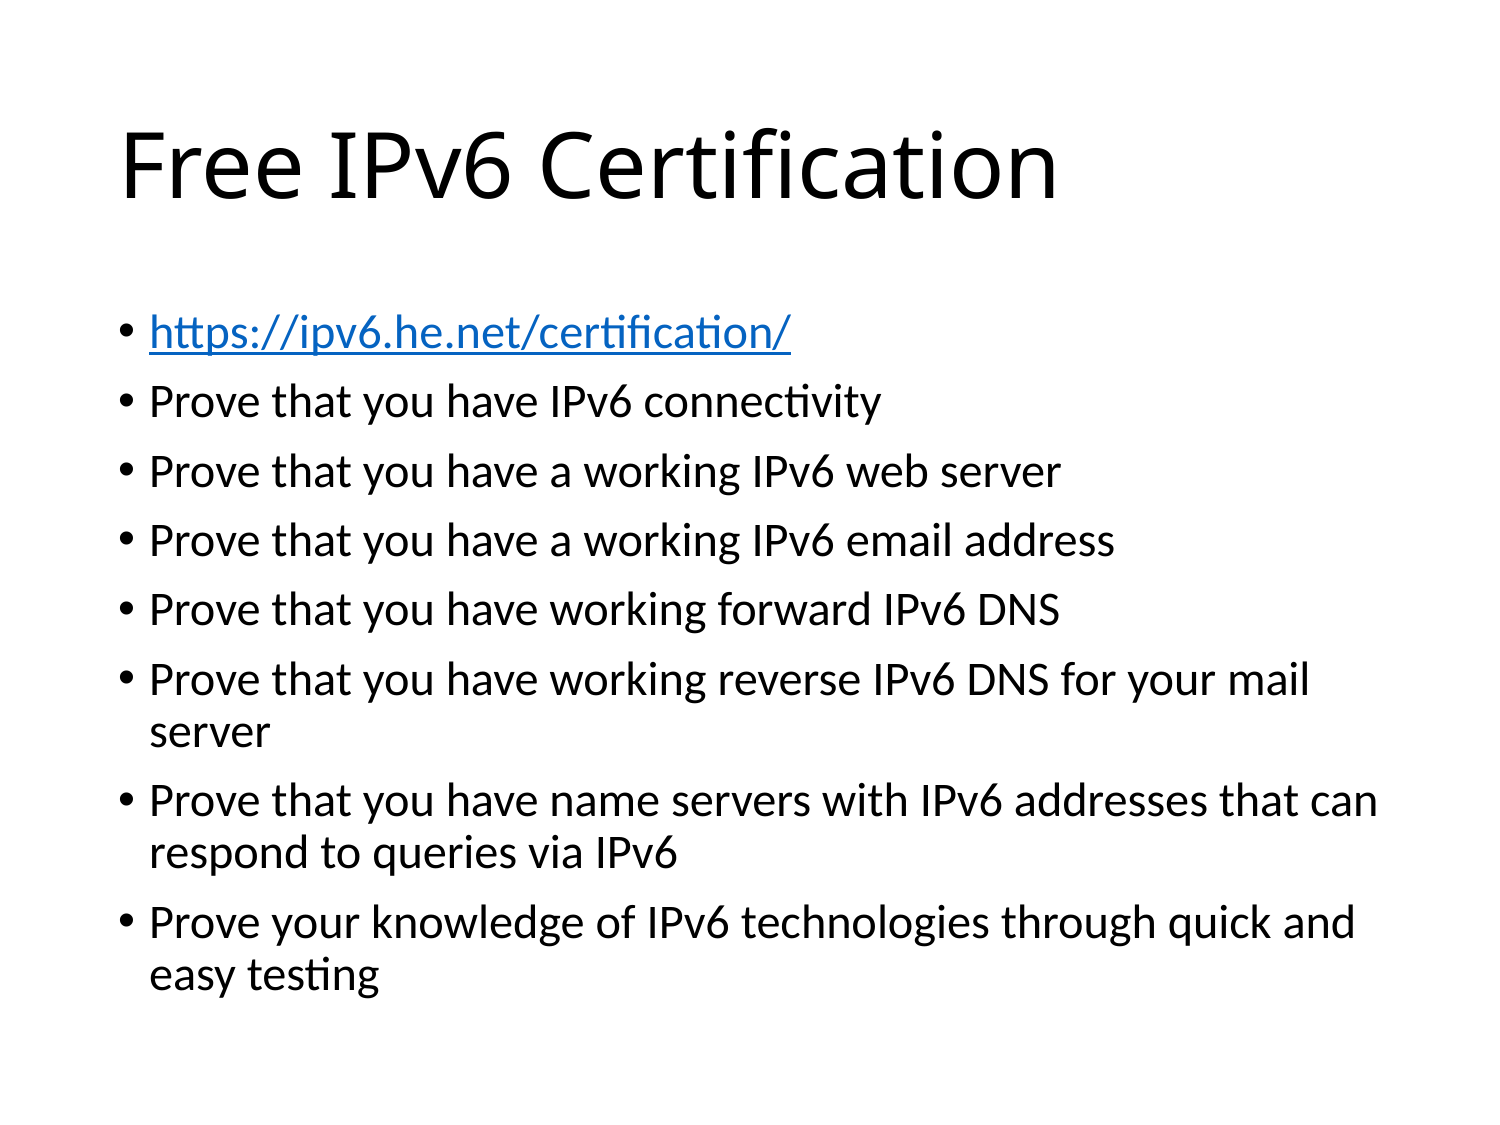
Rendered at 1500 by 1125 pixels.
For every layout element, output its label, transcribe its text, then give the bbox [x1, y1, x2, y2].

title Free IPv6 Certification [103, 59, 1397, 278]
list https://ipv6.he.net/certification/ Prove that you have IPv6 connectivity Prove that you have a working IPv6 web server Prove that you have a working IPv6 email address Prove that you have working forward IPv6 DNS Prove that you have working reverse IPv6 DNS for your mail server Prove that you have name servers with IPv6 addresses that can respond to queries via IPv6 Prove your knowledge of IPv6 technologies through quick and easy testing [103, 299, 1397, 1014]
